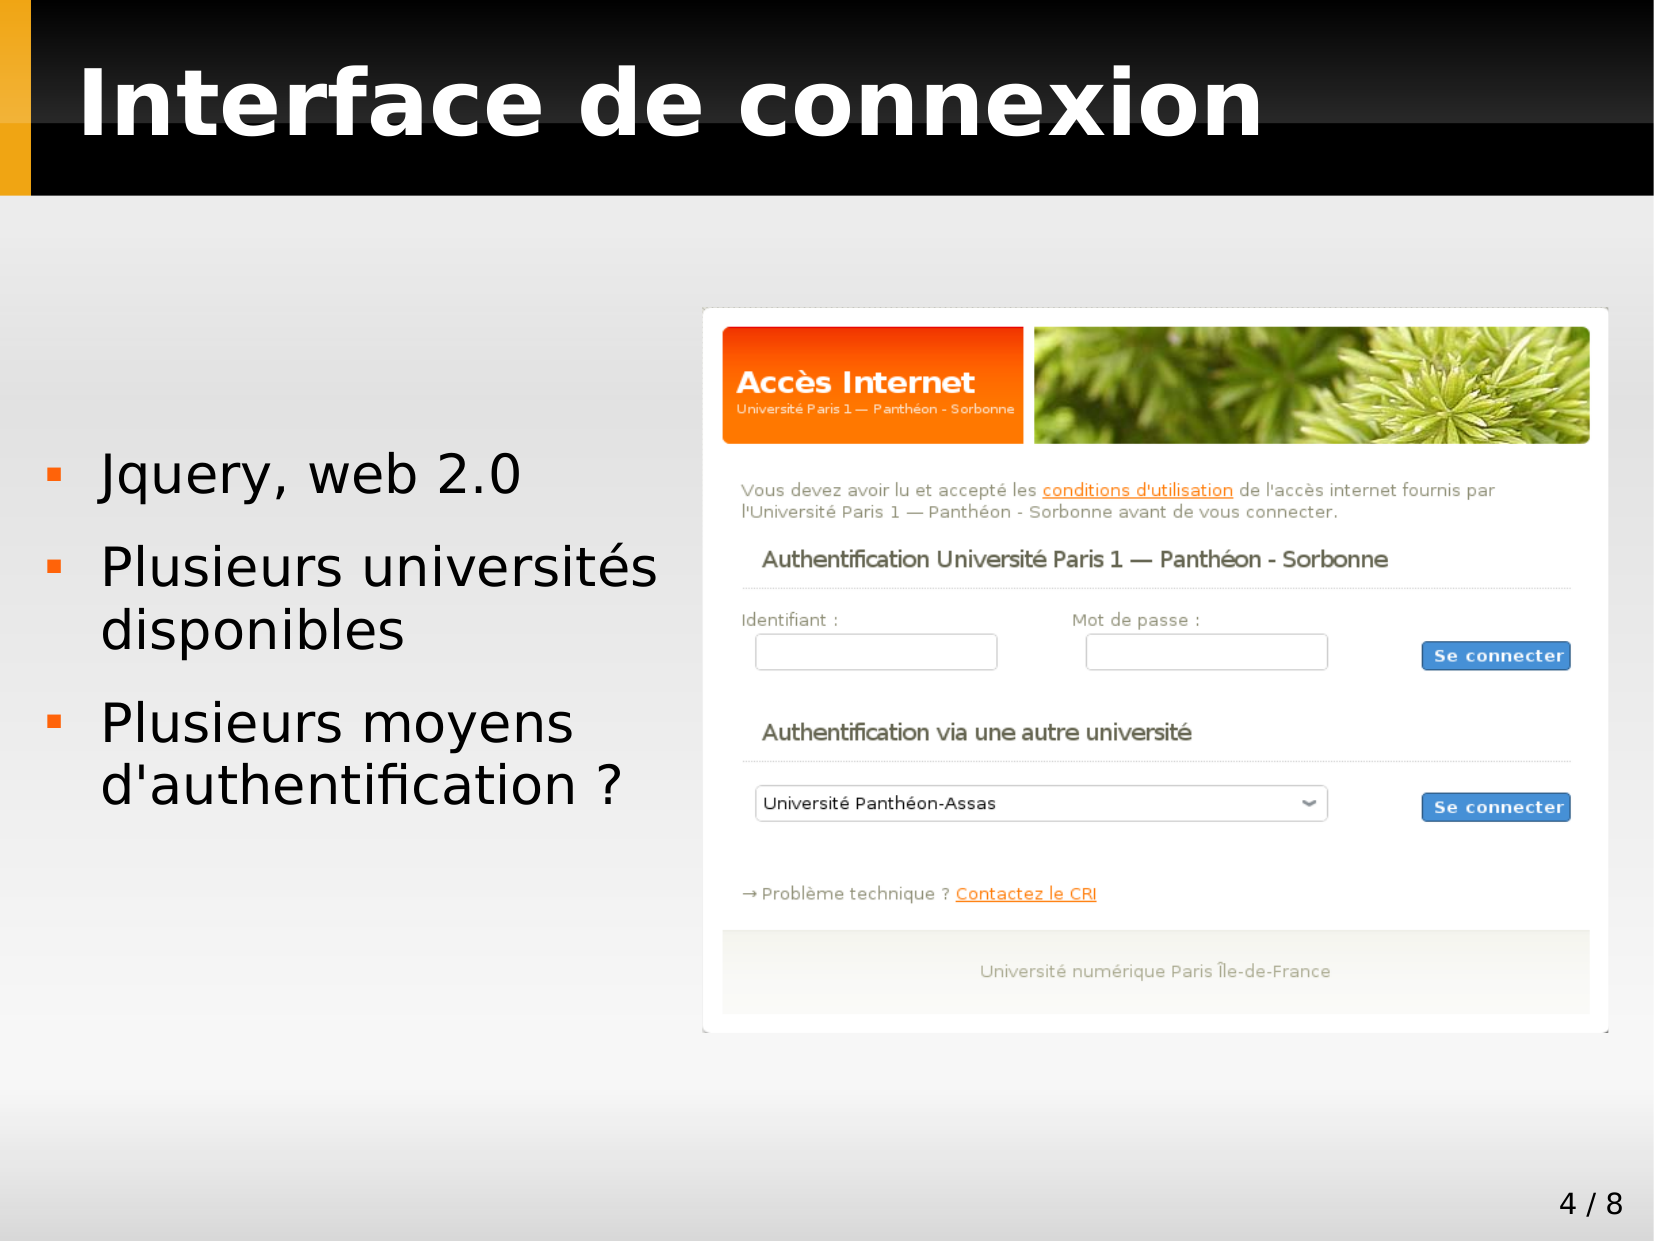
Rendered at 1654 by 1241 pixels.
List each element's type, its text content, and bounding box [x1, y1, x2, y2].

list Jquery, web 2.0 Plusieurs universités disponibles Plusieurs moyens d'authentification ? [29, 443, 668, 922]
picture [0, 0, 1654, 1241]
title Interface de connexion [76, 0, 1565, 208]
